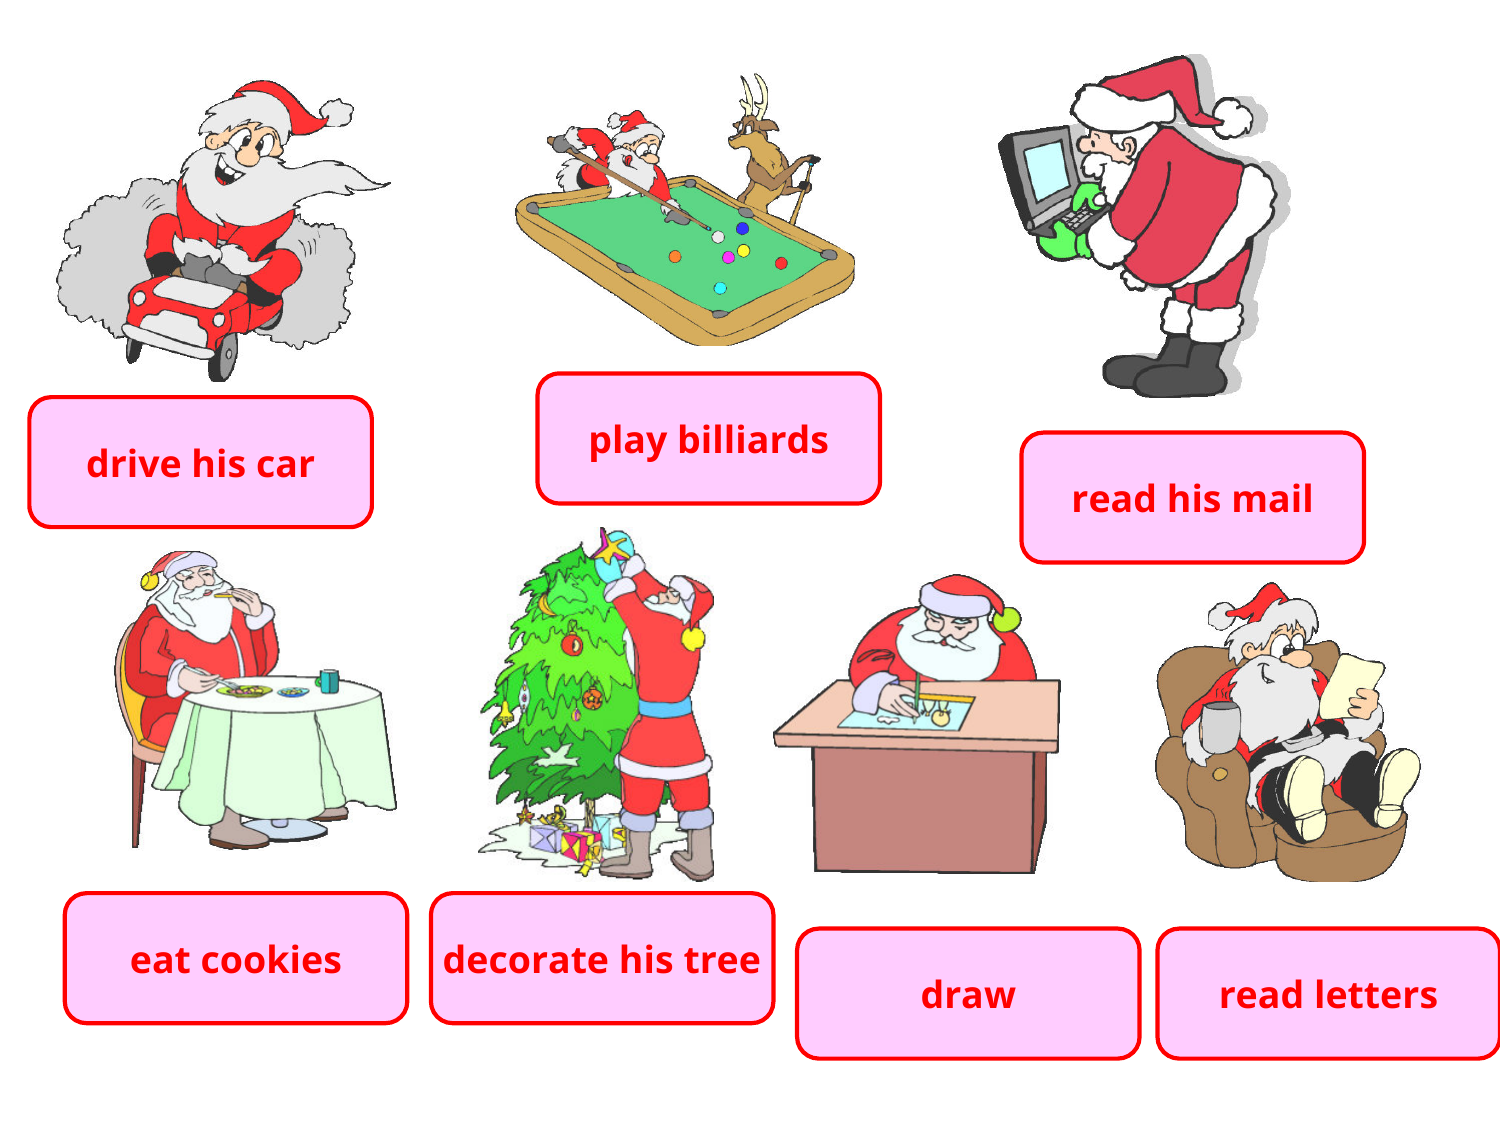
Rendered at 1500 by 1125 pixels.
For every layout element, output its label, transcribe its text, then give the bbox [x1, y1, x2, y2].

text_box play billiards [537, 373, 880, 504]
text_box drive his car [29, 397, 372, 528]
text_box draw [797, 928, 1140, 1059]
picture [773, 574, 1061, 874]
picture [53, 66, 396, 382]
text_box decorate his tree [430, 893, 774, 1024]
picture [478, 527, 714, 882]
text_box read his mail [1021, 432, 1365, 563]
text_box read letters [1157, 928, 1500, 1059]
picture [998, 54, 1291, 398]
picture [112, 550, 397, 851]
picture [1151, 574, 1427, 882]
text_box eat cookies [64, 893, 408, 1024]
picture [513, 66, 862, 346]
